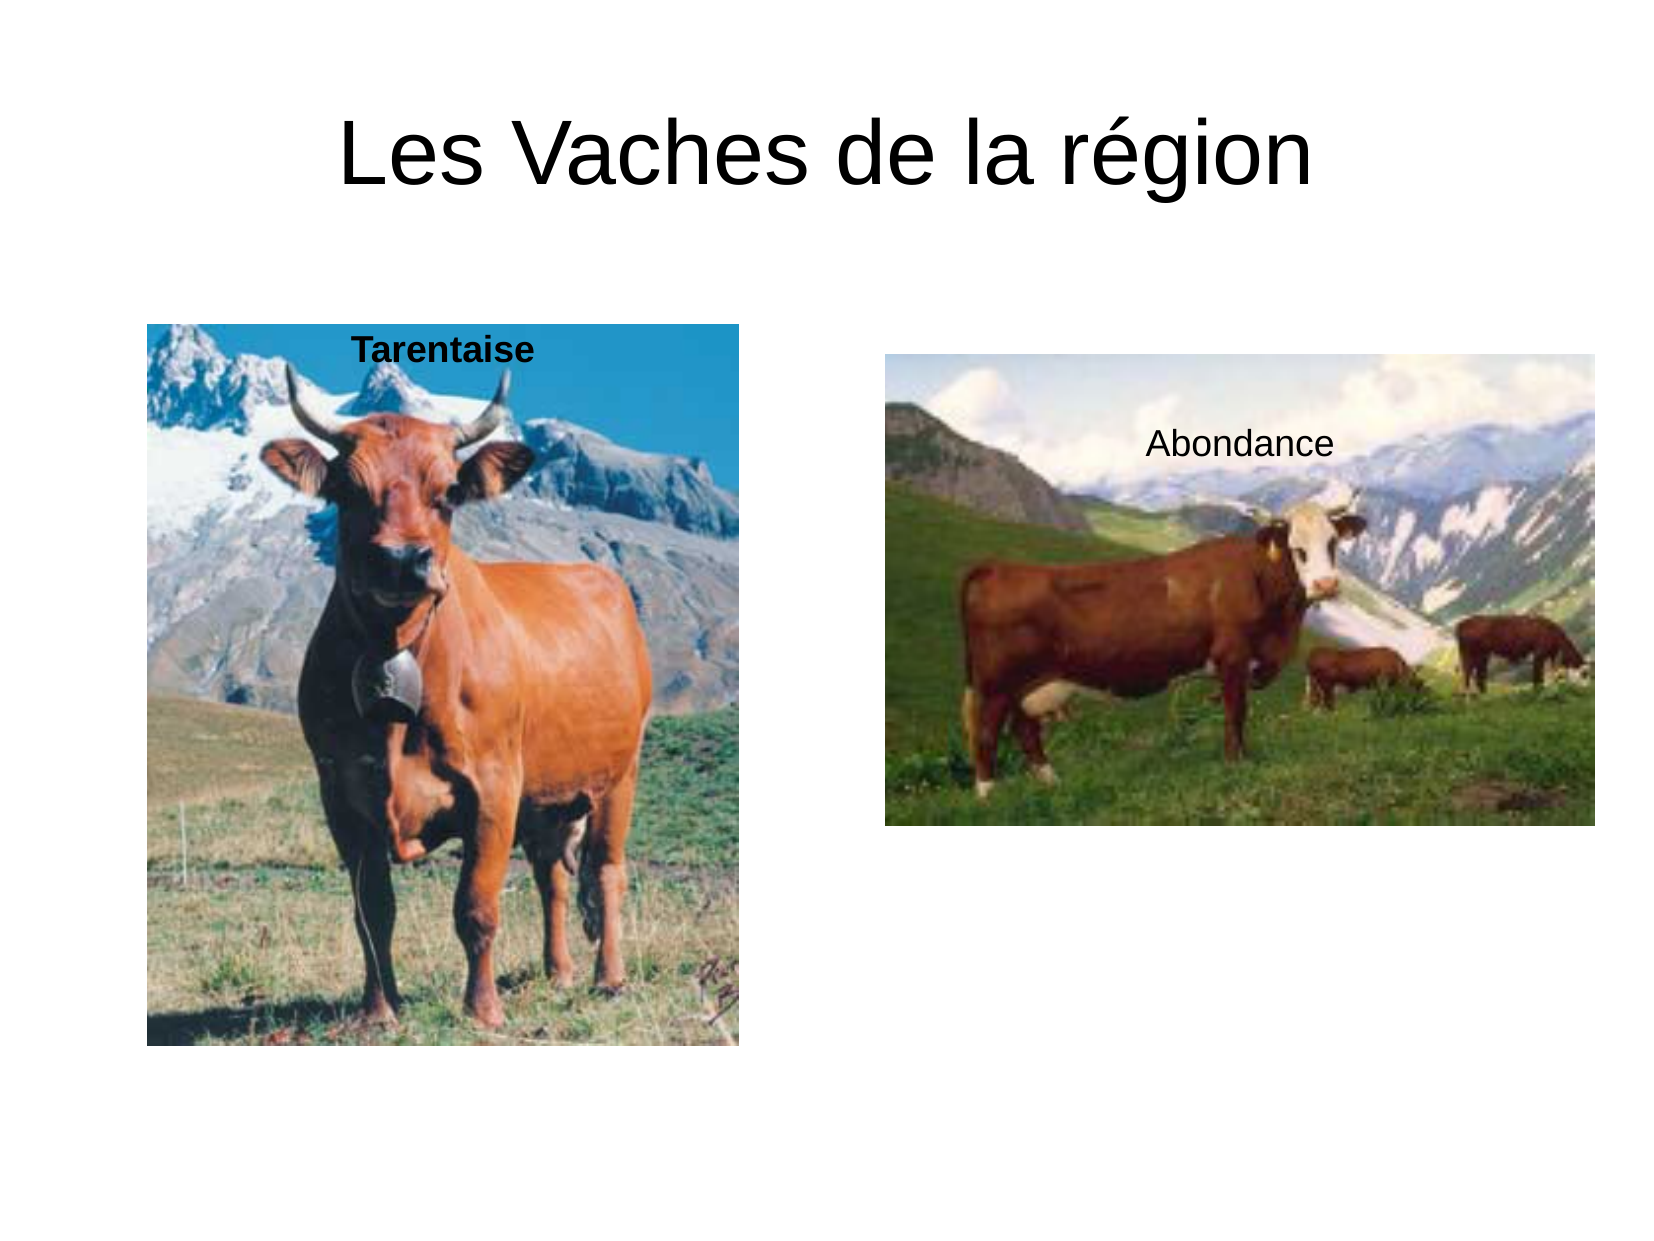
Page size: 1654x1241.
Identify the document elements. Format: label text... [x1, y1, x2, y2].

picture [147, 324, 739, 1046]
title Les Vaches de la région [82, 56, 1571, 250]
picture [885, 354, 1595, 826]
